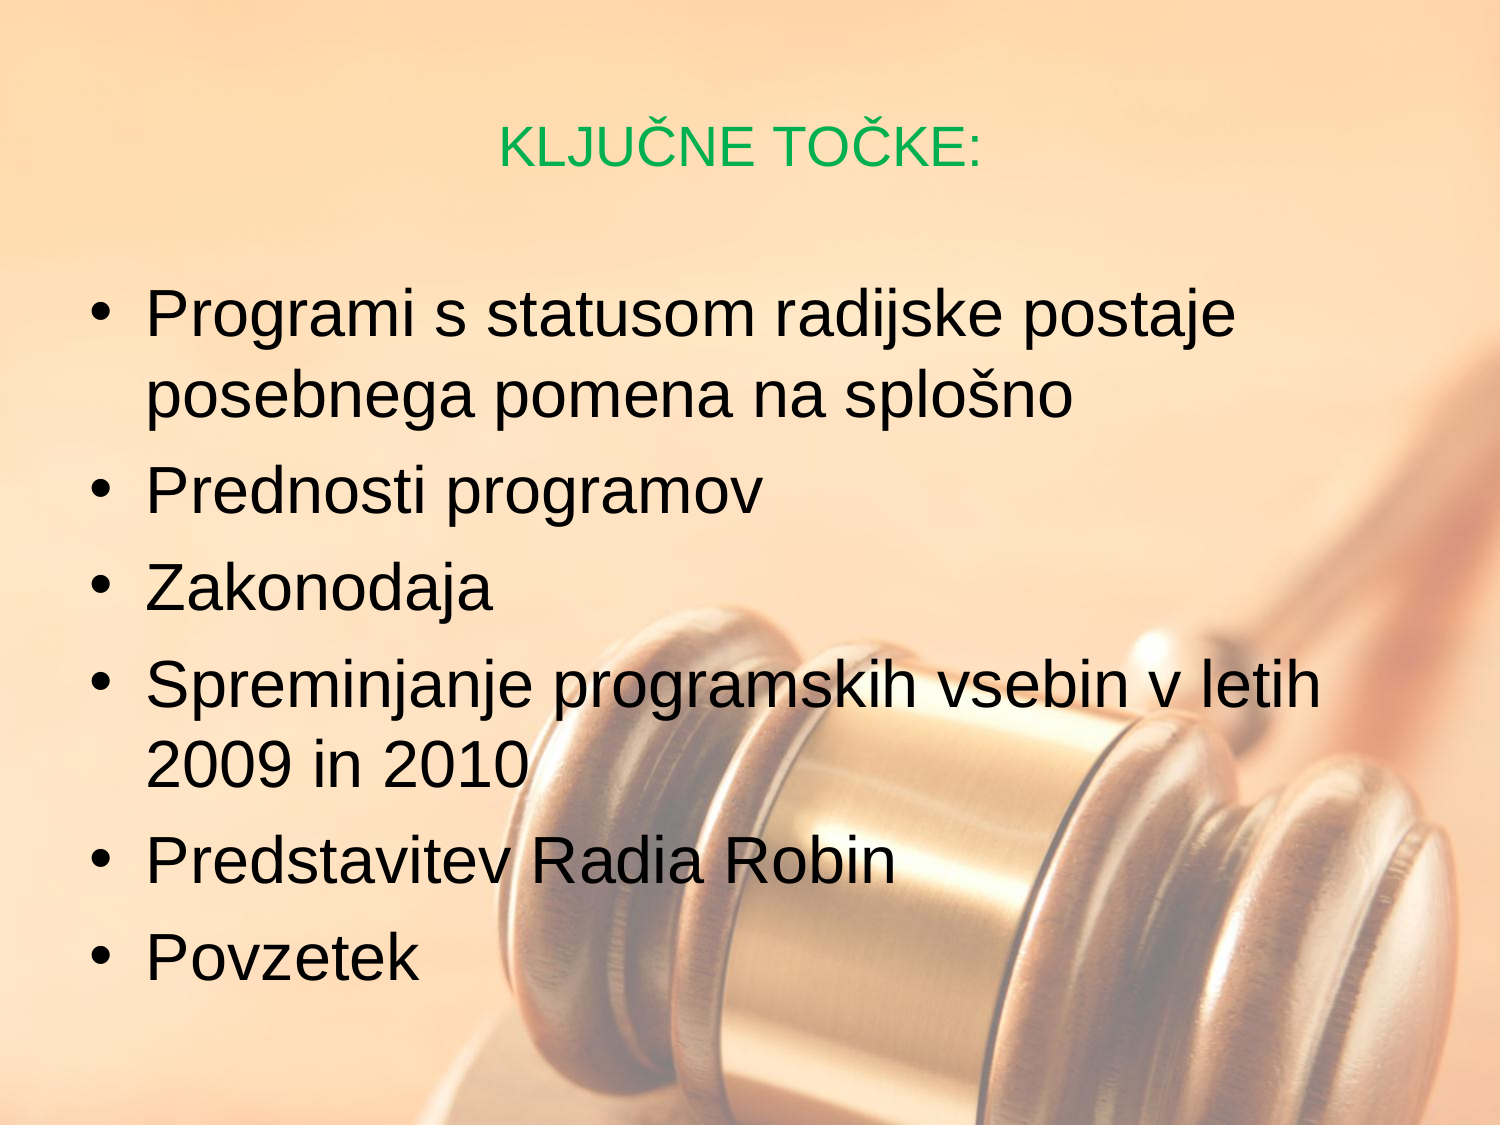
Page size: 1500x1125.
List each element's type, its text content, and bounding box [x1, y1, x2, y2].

text_box Programi s statusom radijske postaje posebnega pomena na splošno Prednosti programov Zakonodaja Spreminjanje programskih vsebin v letih 2009 in 2010 Predstavitev Radia Robin Povzetek [75, 262, 1426, 1005]
picture [0, 0, 1500, 1125]
text_box KLJUČNE TOČKE: [65, 33, 1416, 249]
